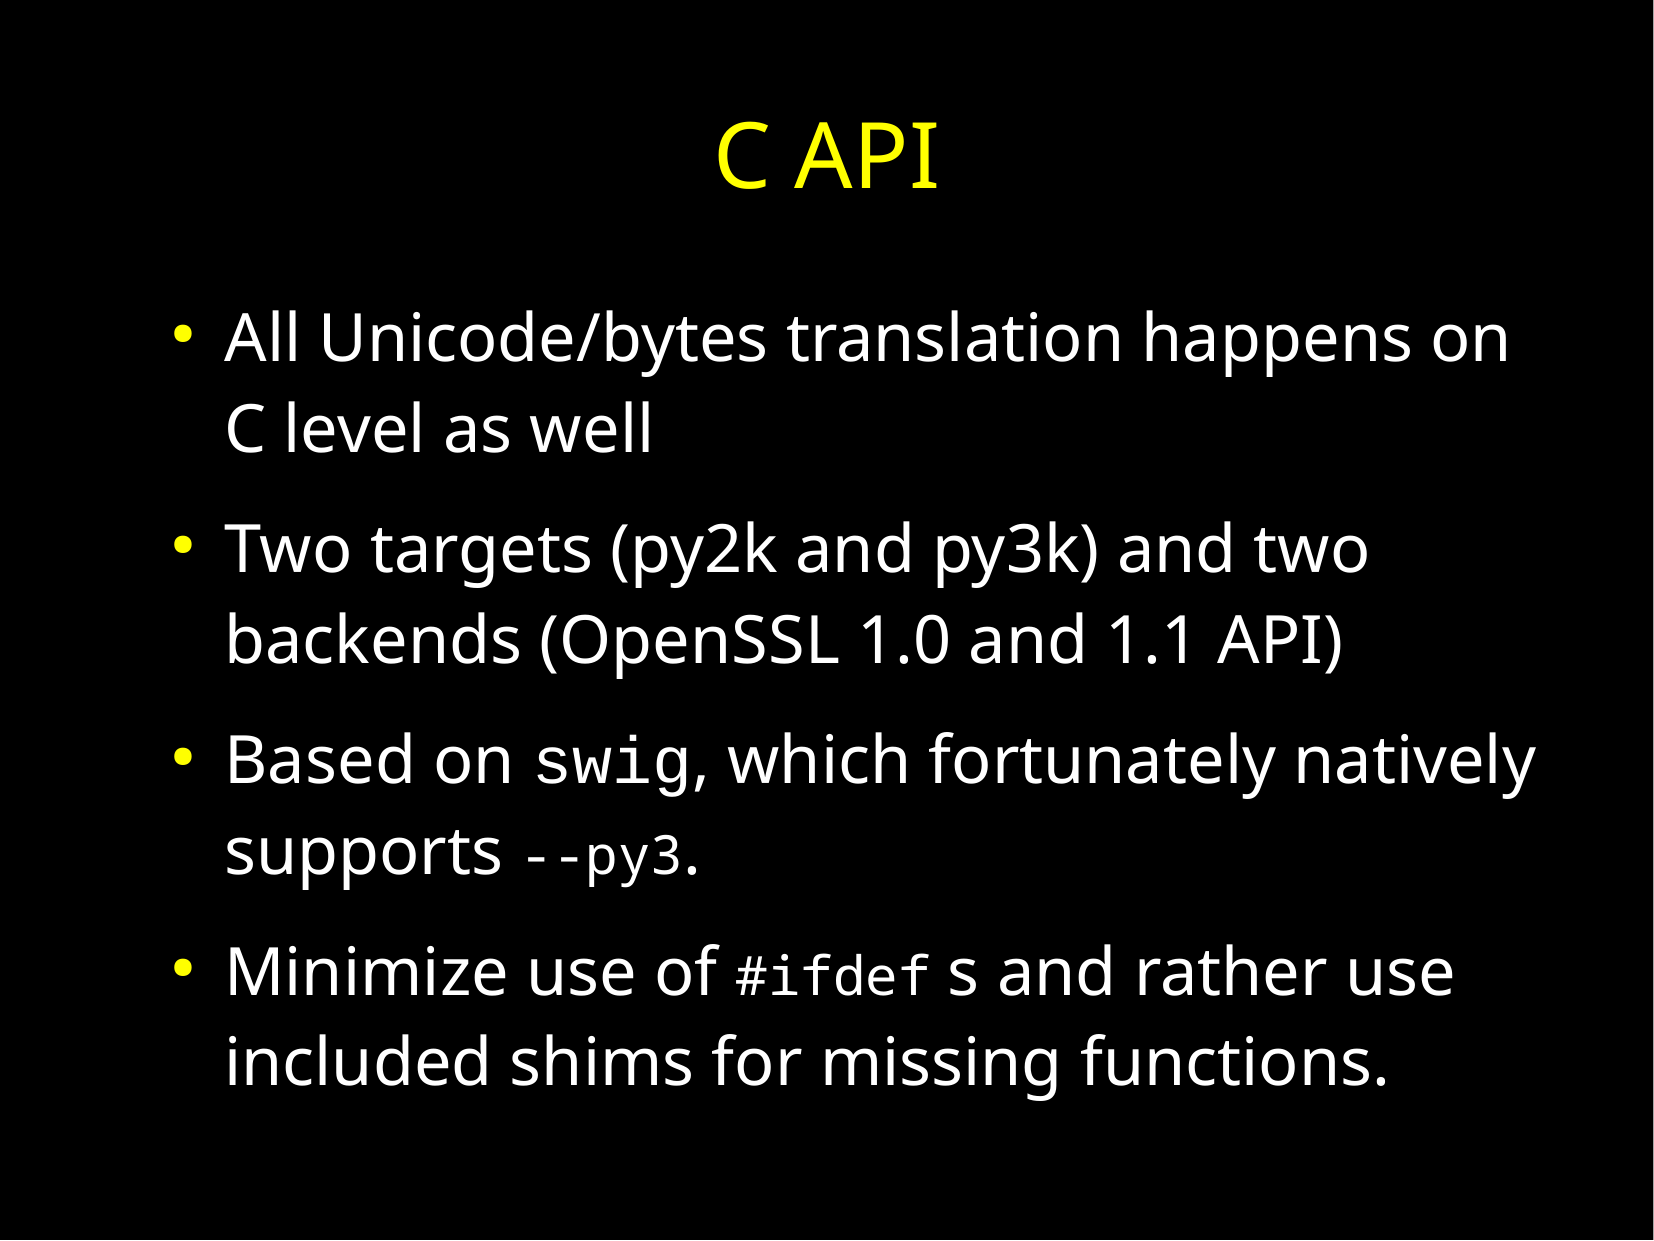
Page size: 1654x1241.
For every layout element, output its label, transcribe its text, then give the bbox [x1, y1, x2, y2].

title C API [82, 49, 1571, 257]
list All Unicode/bytes translation happens on C level as well Two targets (py2k and py3k) and two backends (OpenSSL 1.0 and 1.1 API) Based on swig, which fortunately natively supports --py3. Minimize use of #ifdef s and rather use included shims for missing functions. [82, 290, 1571, 1109]
